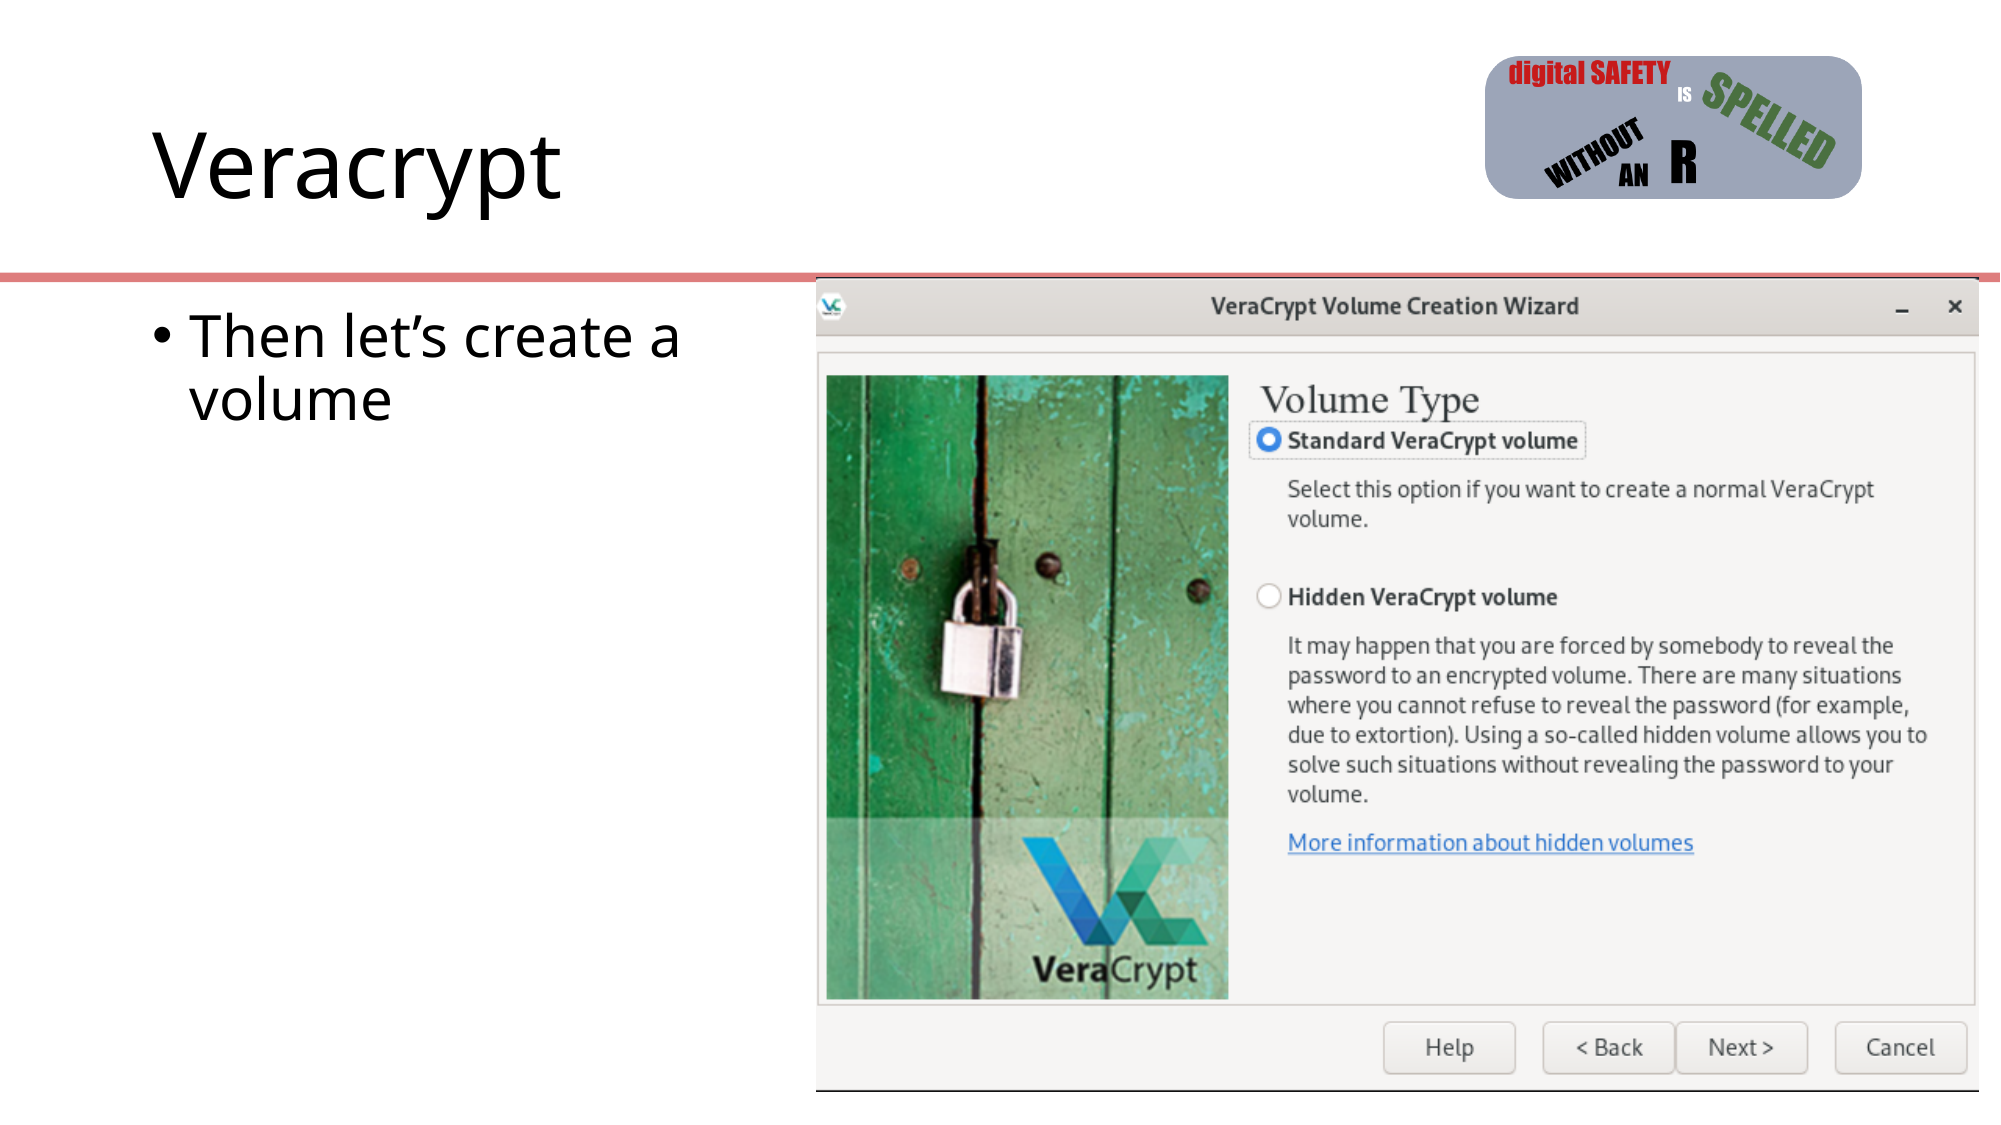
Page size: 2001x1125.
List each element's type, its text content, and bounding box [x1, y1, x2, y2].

list Then let’s create a volume [137, 299, 816, 1014]
picture [816, 277, 1979, 1092]
title Veracrypt [137, 59, 1863, 278]
